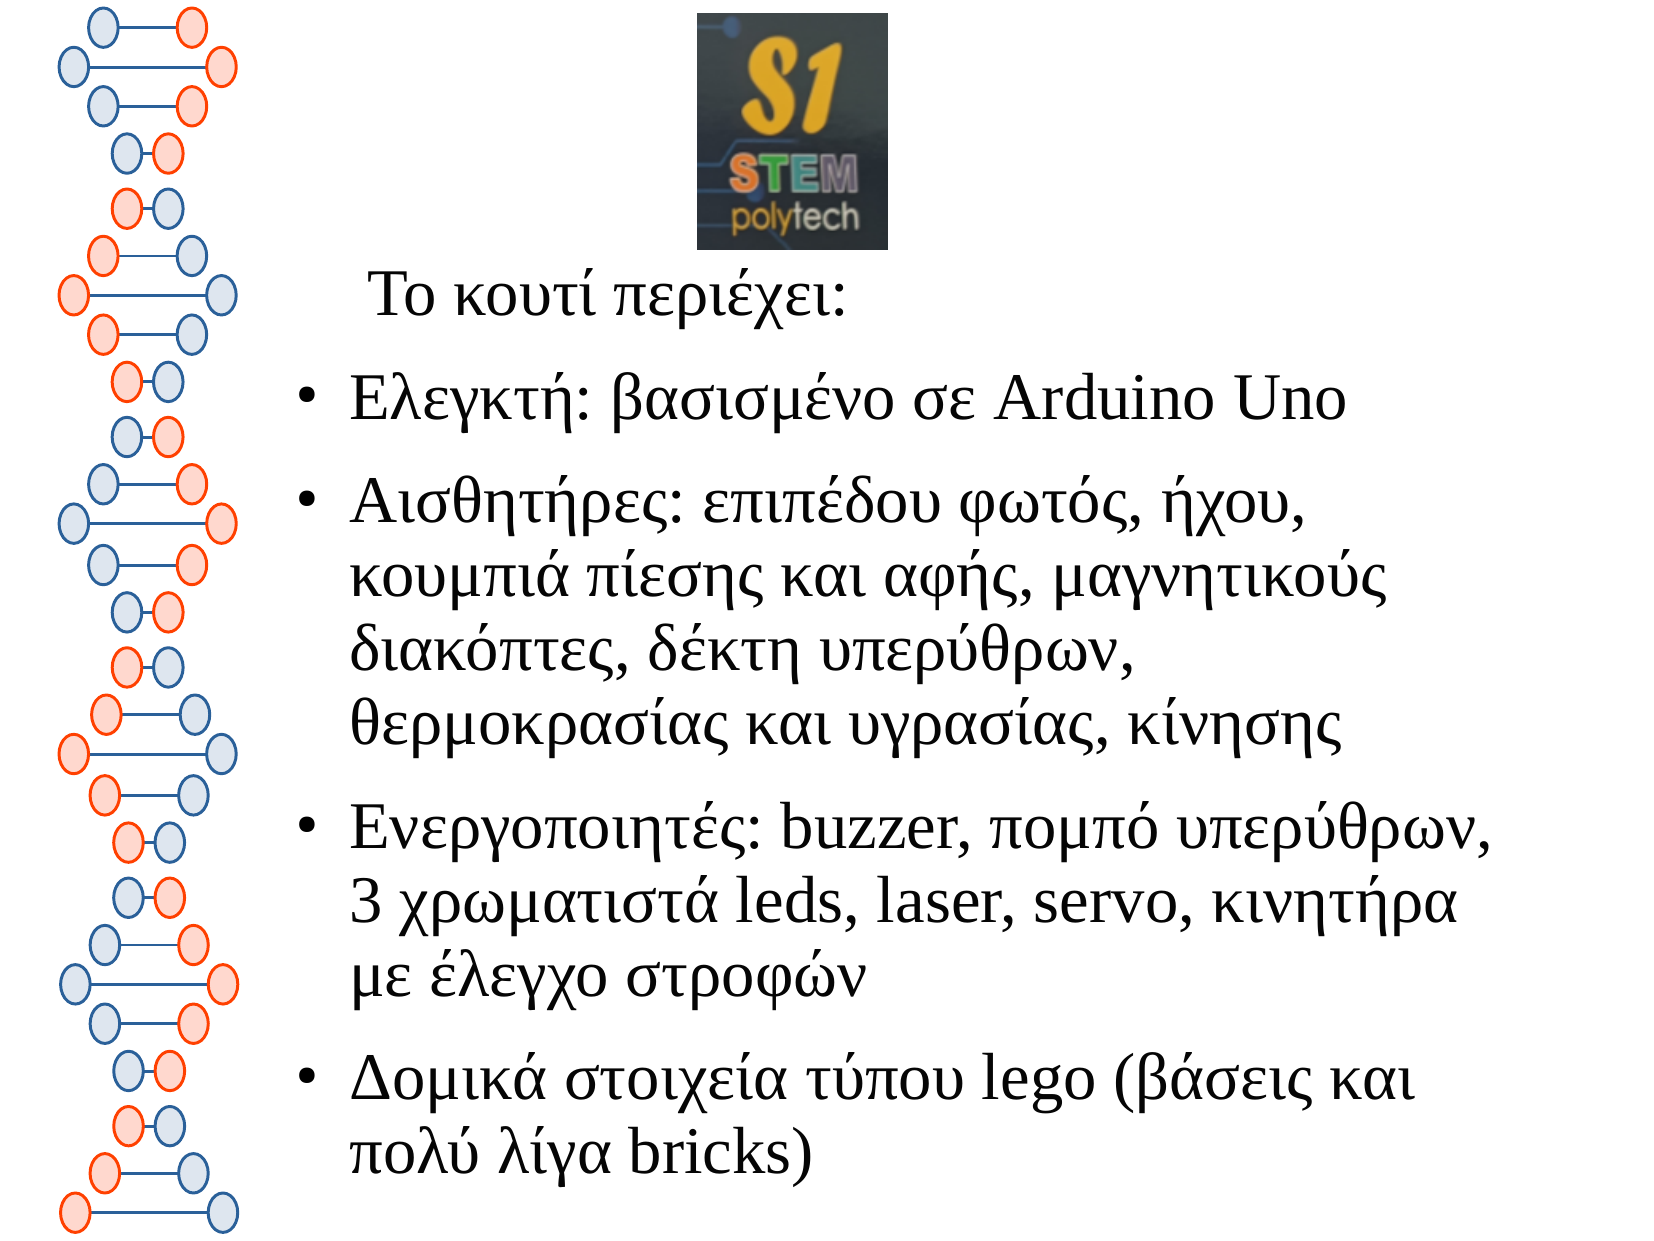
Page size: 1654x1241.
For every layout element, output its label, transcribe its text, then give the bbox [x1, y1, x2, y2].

picture [697, 13, 888, 250]
list Το κουτί περιέχει: Ελεγκτή: βασισμένο σε Arduino Uno Αισθητήρες: επιπέδου φωτός, ήχου, κουμπιά πίεσης και αφής, μαγνητικούς διακόπτες, δέκτη υπερύθρων, θερμοκρασίας και υγρασίας, κίνησης Ενεργοποιητές: buzzer, πομπό υπερύθρων, 3 χρωματιστά leds, laser, servo, κινητήρα με έλεγχο στροφών Δομικά στοιχεία τύπου lego (βάσεις και πολύ λίγα bricks) [278, 256, 1531, 1197]
